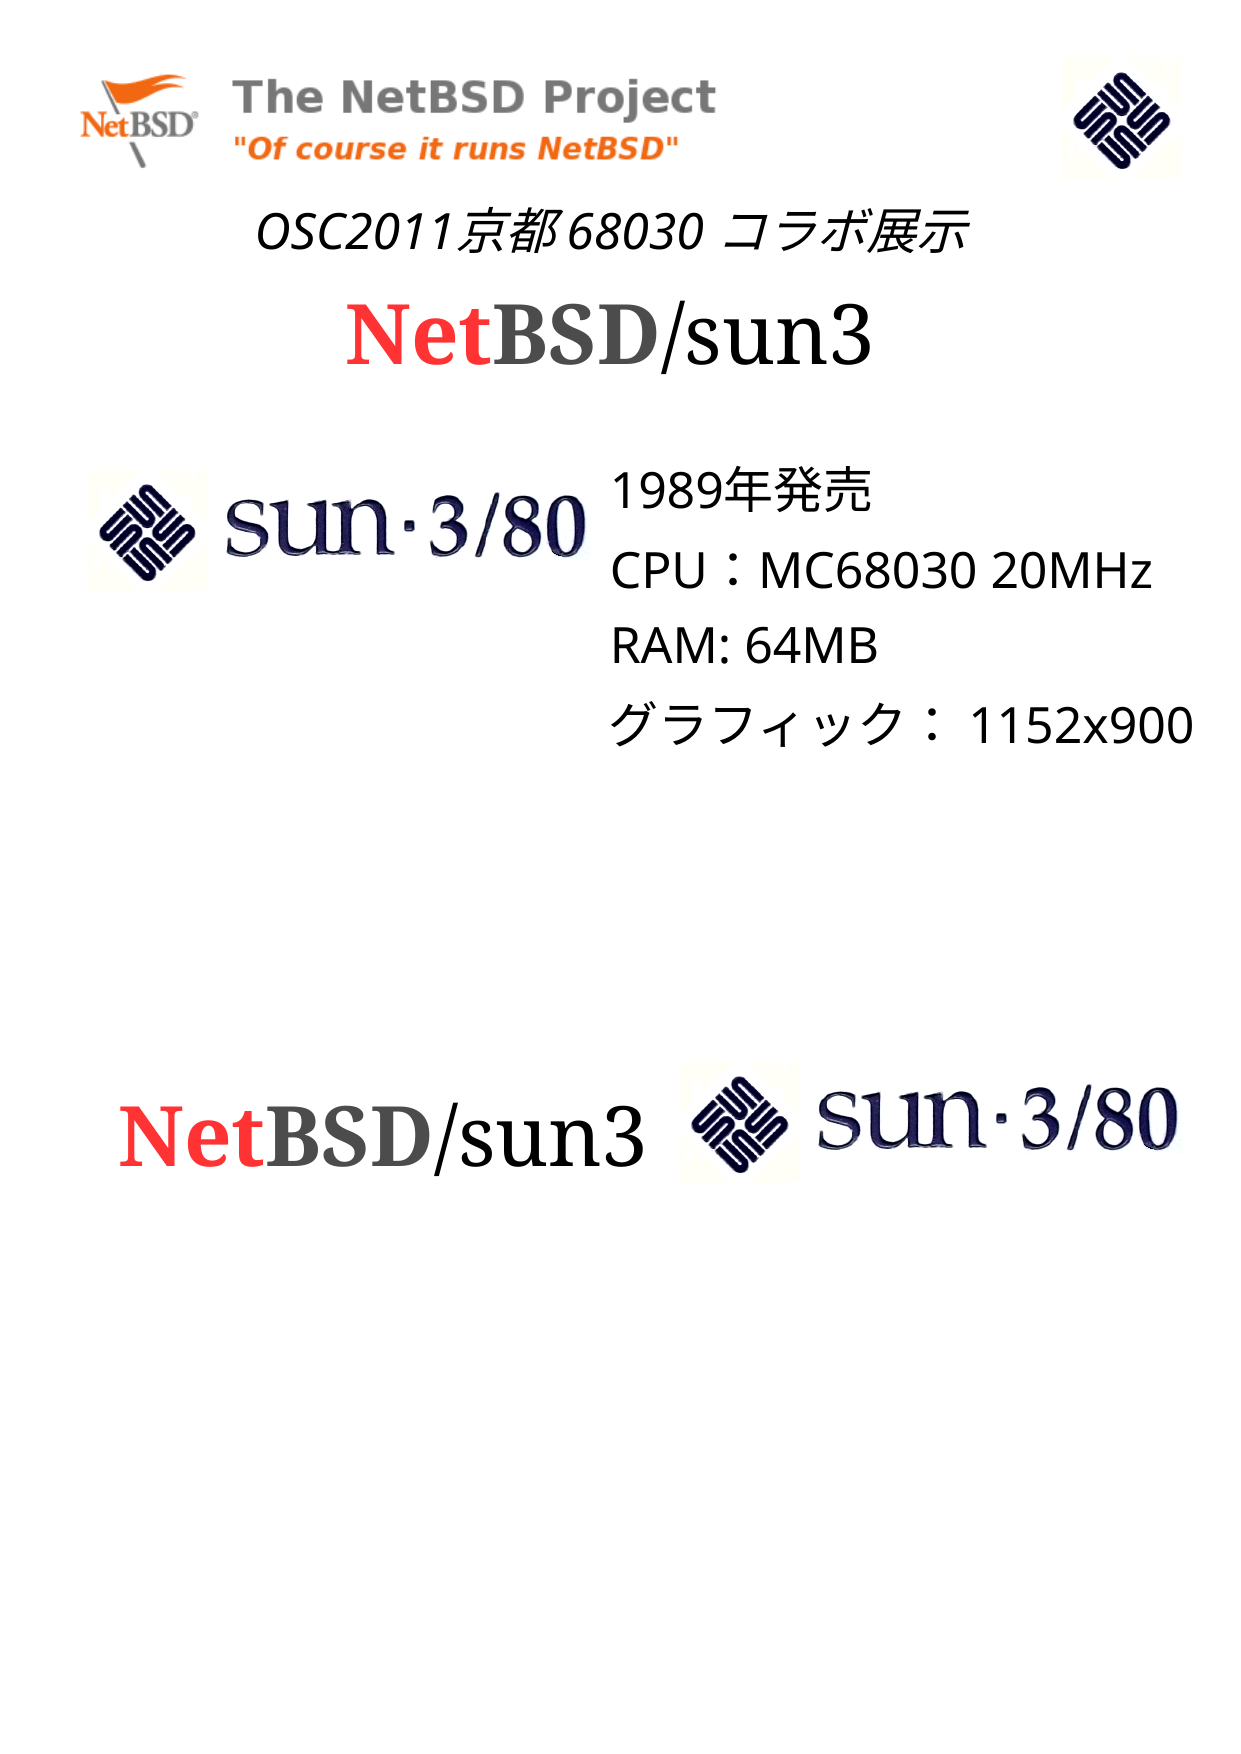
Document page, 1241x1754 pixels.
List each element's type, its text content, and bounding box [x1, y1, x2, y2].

picture [221, 489, 591, 562]
picture [59, 58, 751, 185]
picture [88, 470, 207, 591]
text_box 1989年発売 CPU：MC68030 20MHz RAM: 64MB グラフィック： 1152x900 [600, 437, 1191, 680]
picture [680, 1062, 800, 1183]
picture [1062, 58, 1182, 179]
text_box NetBSD/sun3 [88, 1070, 680, 1180]
text_box OSC2011京都 68030 コラボ展示 NetBSD/sun3 [69, 184, 1152, 408]
picture [813, 1081, 1183, 1154]
